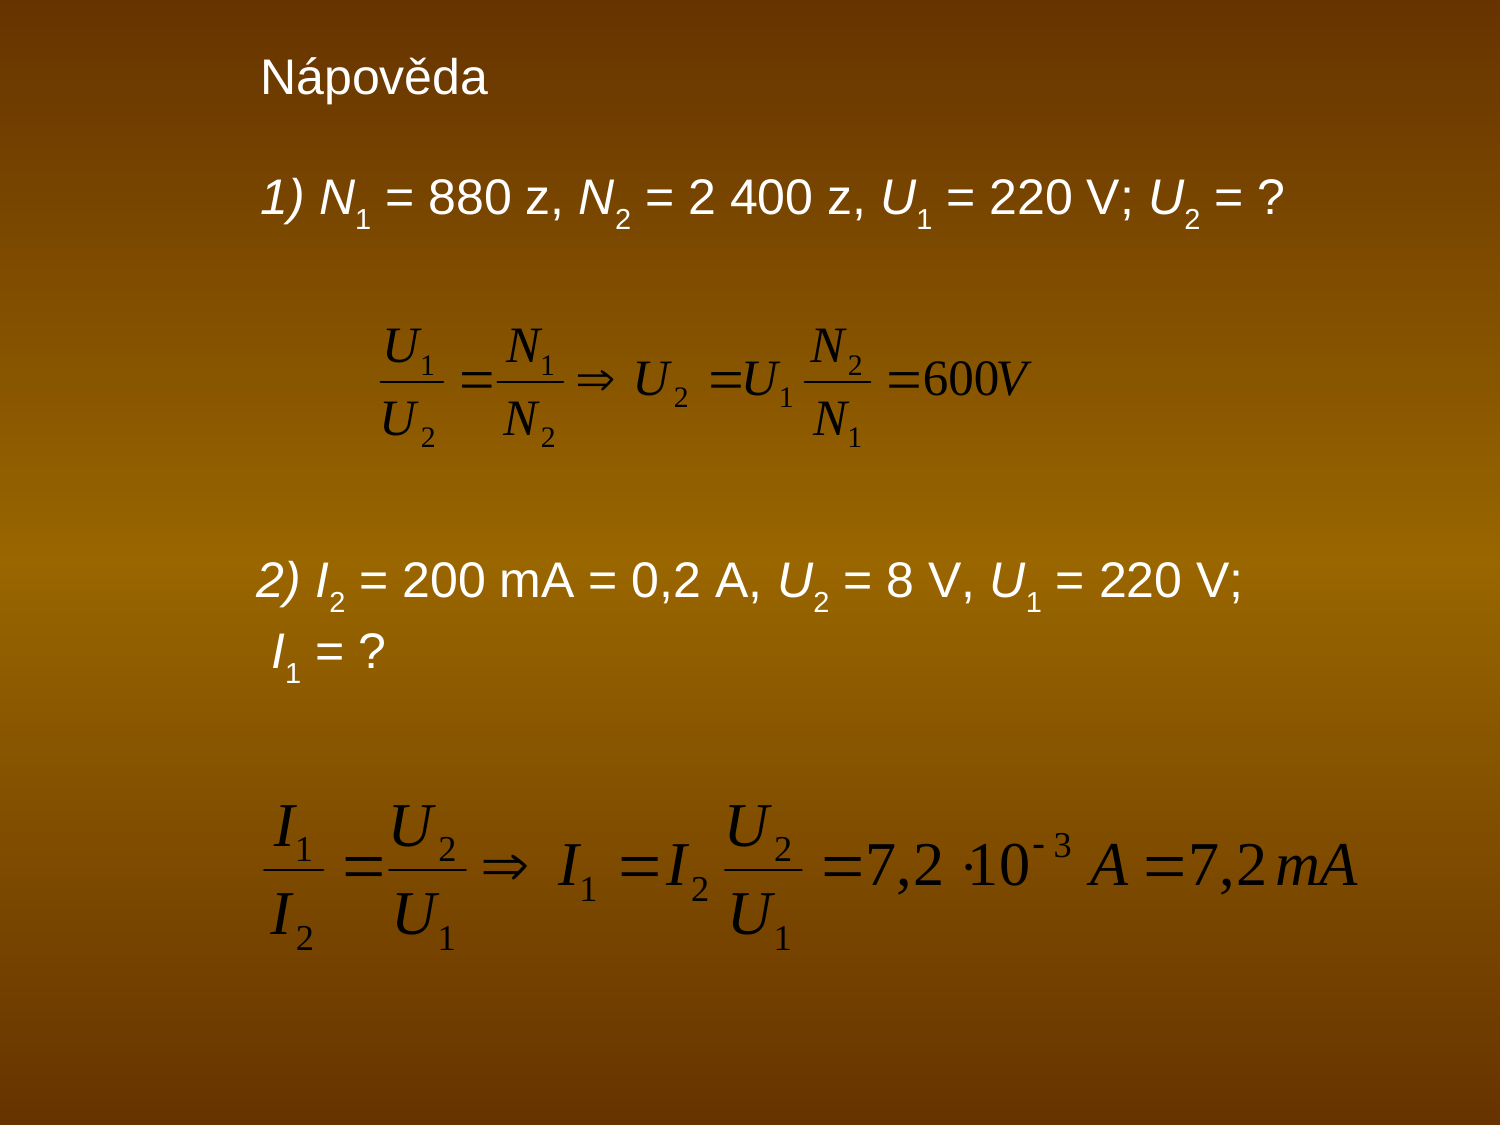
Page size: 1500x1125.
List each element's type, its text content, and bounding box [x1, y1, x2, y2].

chart [253, 786, 1365, 964]
chart [372, 314, 1045, 459]
text_box Nápověda 1) N1 = 880 z, N2 = 2 400 z, U1 = 220 V; U2 = ? [245, 36, 1301, 299]
text_box 2) I2 = 200 mA = 0,2 A, U2 = 8 V, U1 = 220 V; I1 = ? [242, 539, 1341, 752]
